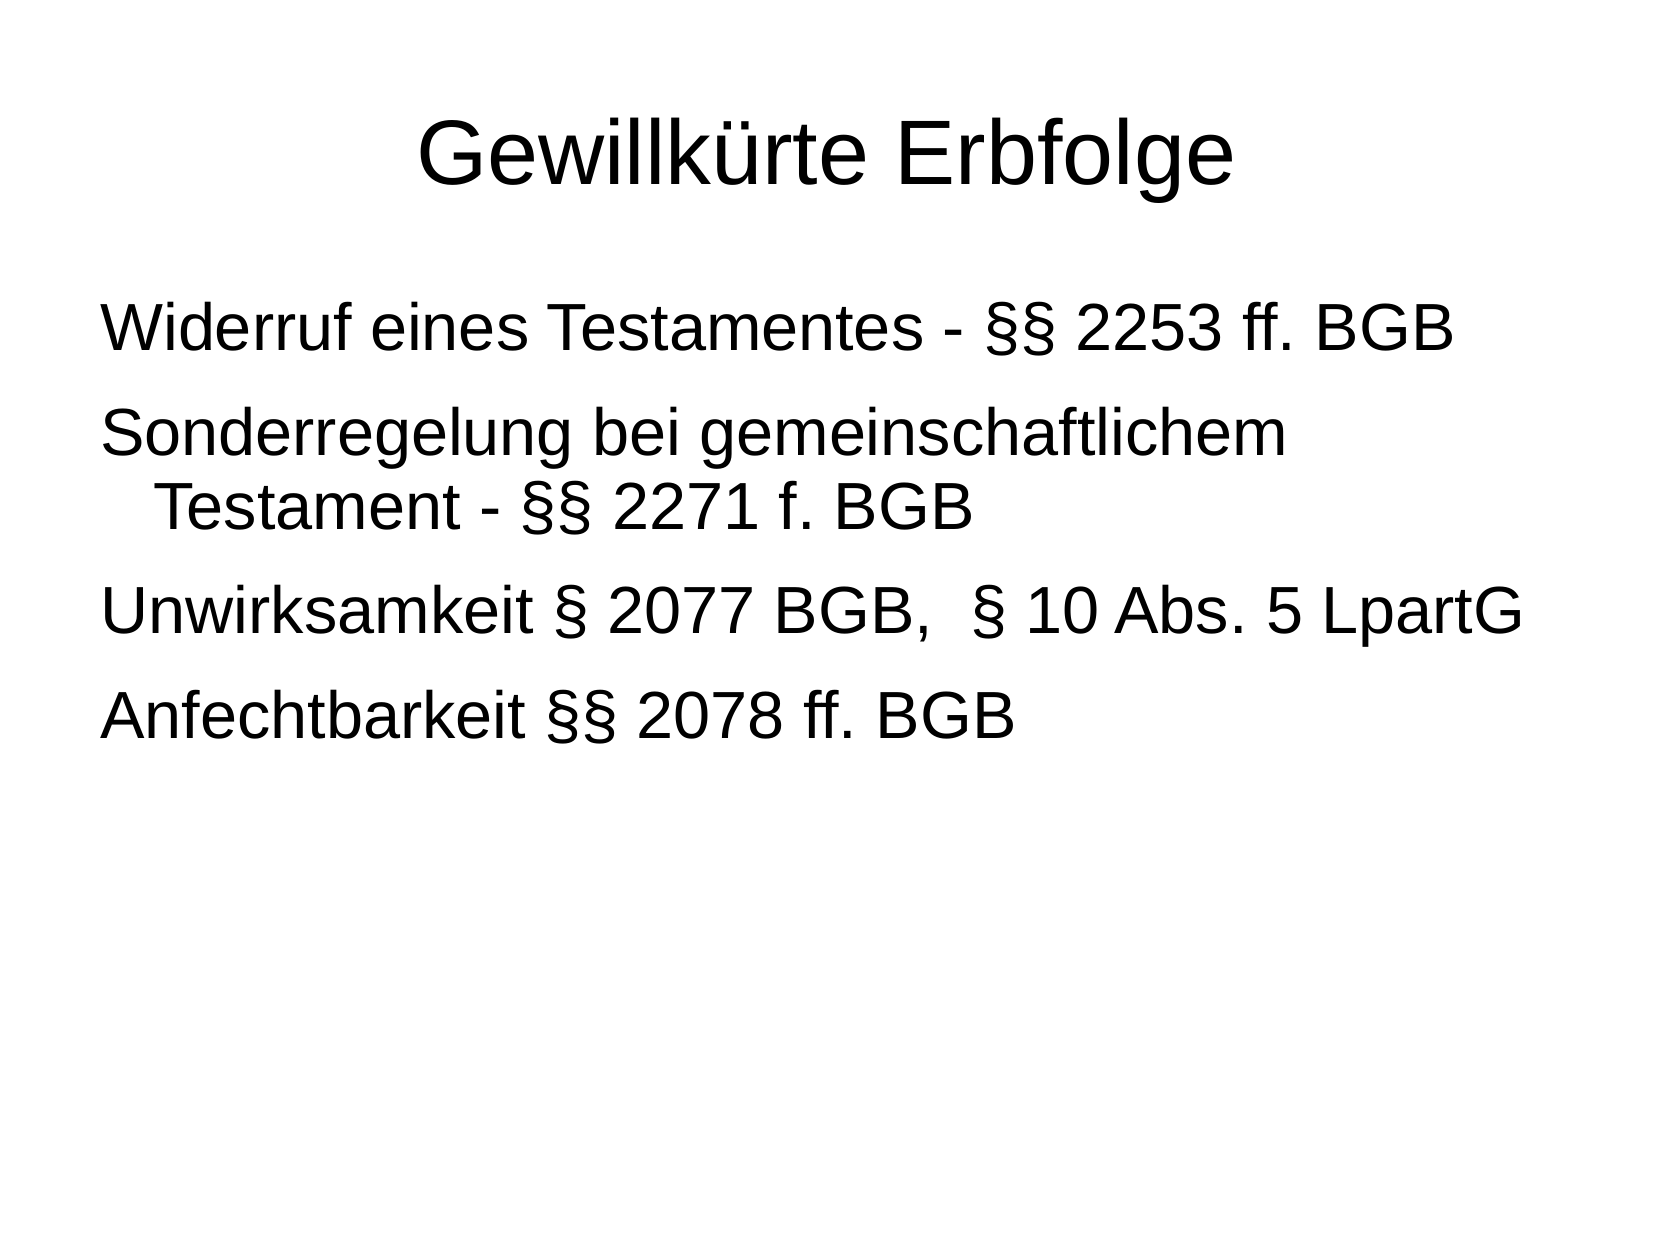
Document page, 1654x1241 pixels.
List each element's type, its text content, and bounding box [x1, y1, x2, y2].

list Widerruf eines Testamentes - §§ 2253 ff. BGB Sonderregelung bei gemeinschaftlichem Testament - §§ 2271 f. BGB Unwirksamkeit § 2077 BGB, § 10 Abs. 5 LpartG Anfechtbarkeit §§ 2078 ff. BGB [82, 290, 1571, 1109]
title Gewillkürte Erbfolge [82, 49, 1571, 257]
